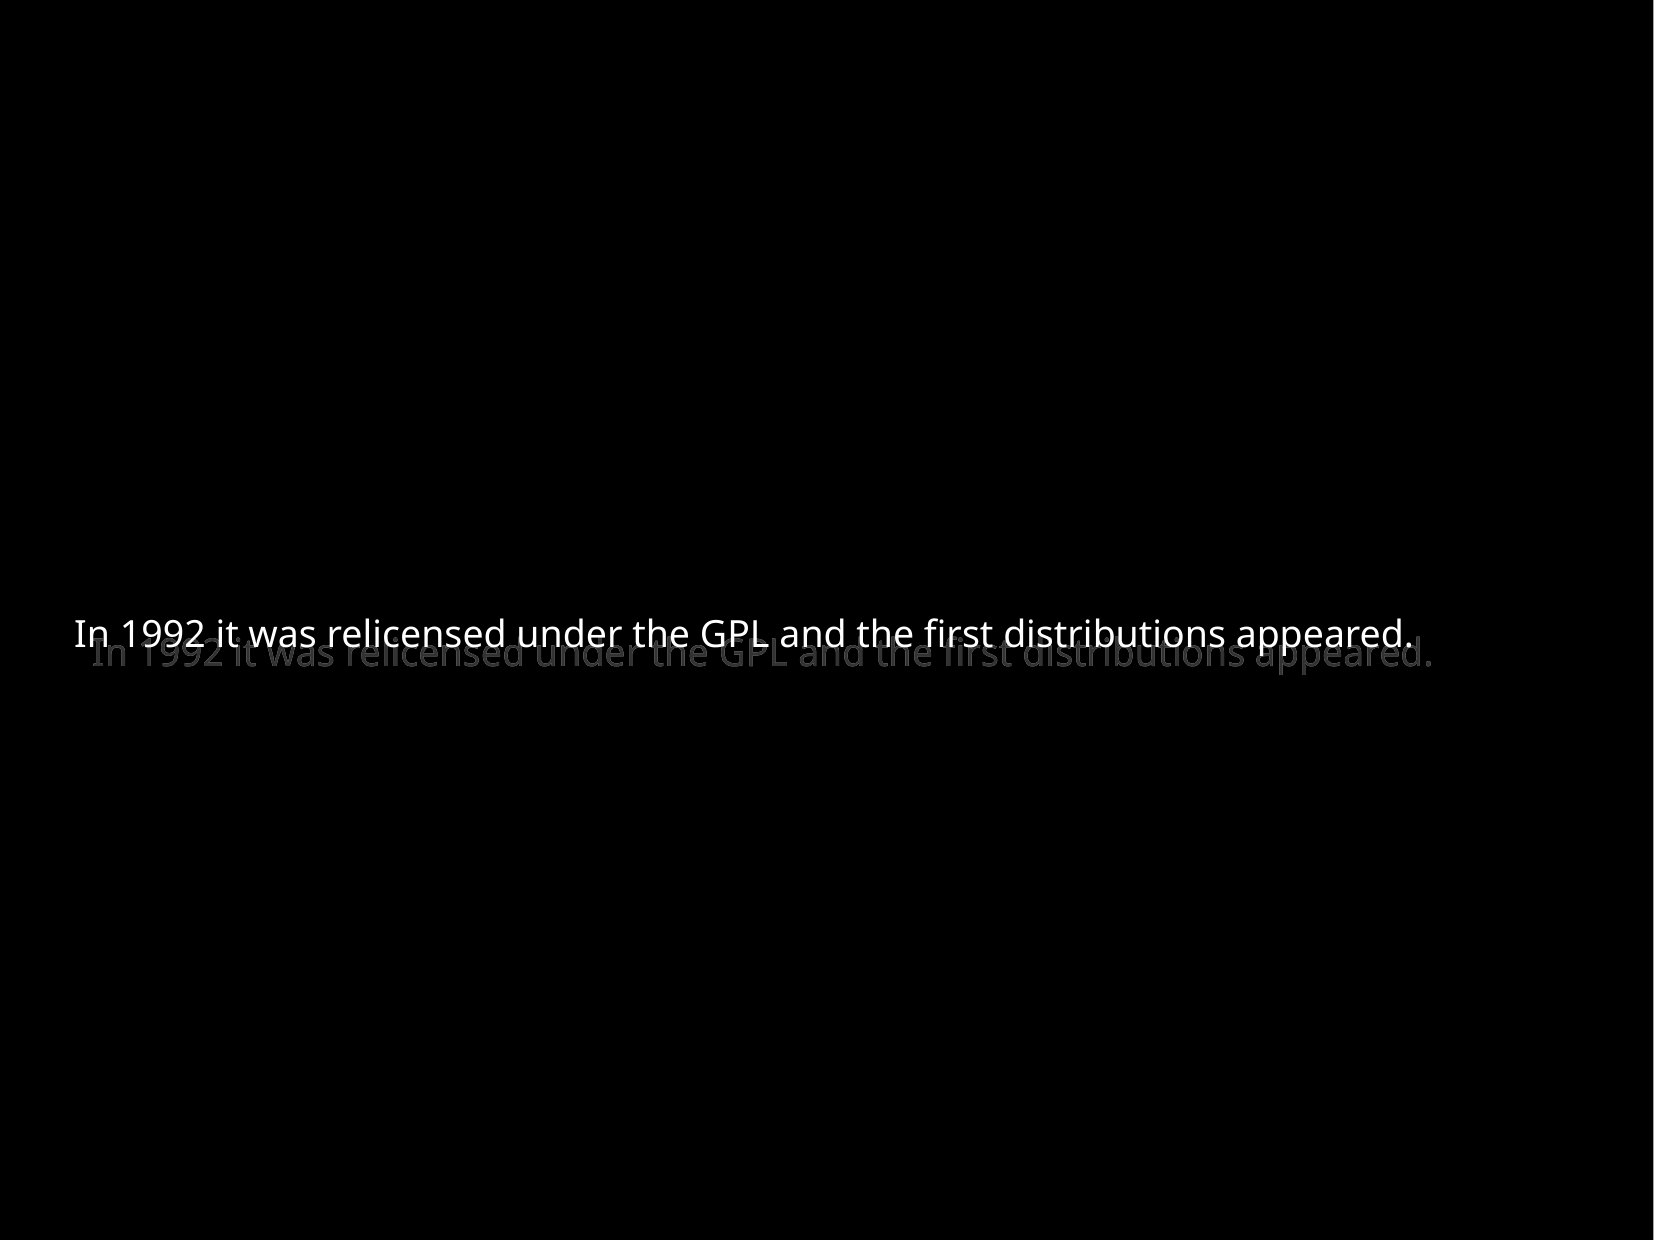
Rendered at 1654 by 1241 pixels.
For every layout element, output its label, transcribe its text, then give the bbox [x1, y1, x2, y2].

text_box In 1992 it was relicensed under the GPL and the first distributions appeared. [59, 600, 1518, 668]
